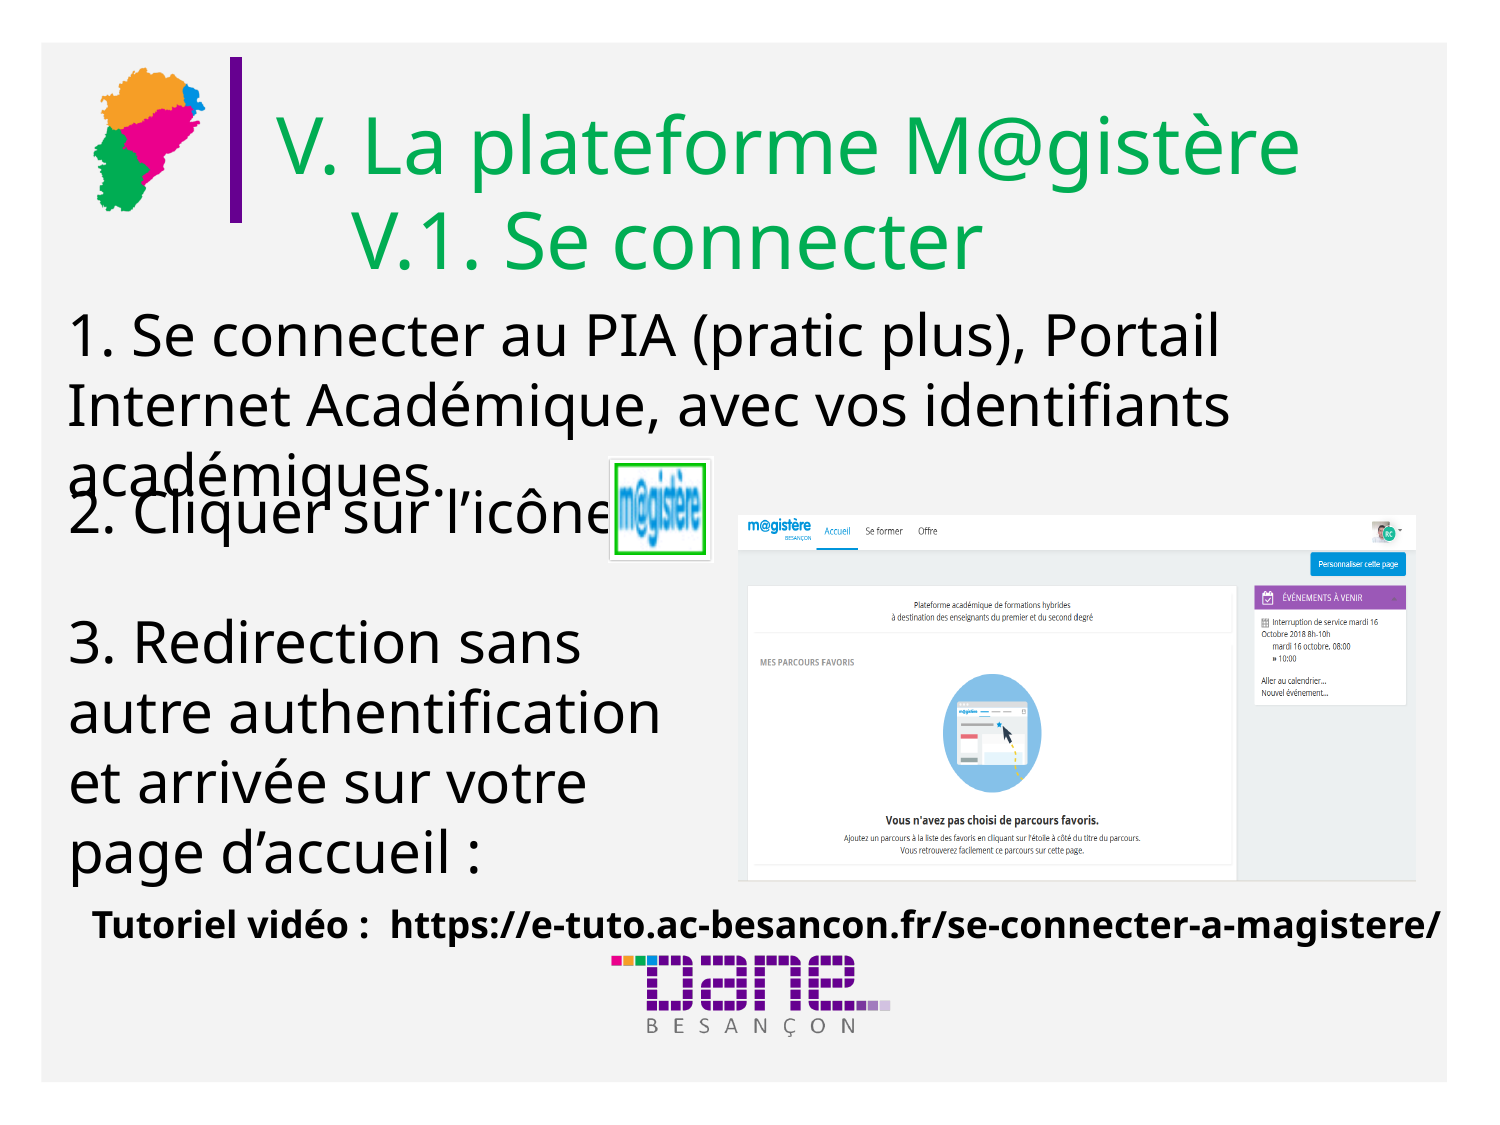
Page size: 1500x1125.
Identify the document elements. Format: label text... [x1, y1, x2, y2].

text_box 1. Se connecter au PIA (pratic plus), Portail Internet Académique, avec vos identifiants académiques. [53, 291, 1465, 456]
picture [607, 959, 893, 1039]
text_box 3. Redirection sans autre authentification et arrivée sur votre page d’accueil : [53, 598, 691, 893]
picture [738, 515, 1416, 882]
text_box V. La plateforme M@gistère V.1. Se connecter [262, 88, 1376, 291]
text_box 2. Cliquer sur l’icône [53, 468, 608, 553]
text_box [41, 43, 1447, 1082]
text_box Tutoriel vidéo : https://e-tuto.ac-besancon.fr/se-connecter-a-magistere/ [77, 893, 1500, 959]
picture [64, 66, 219, 214]
text_box [192, 456, 608, 468]
picture [608, 456, 714, 563]
